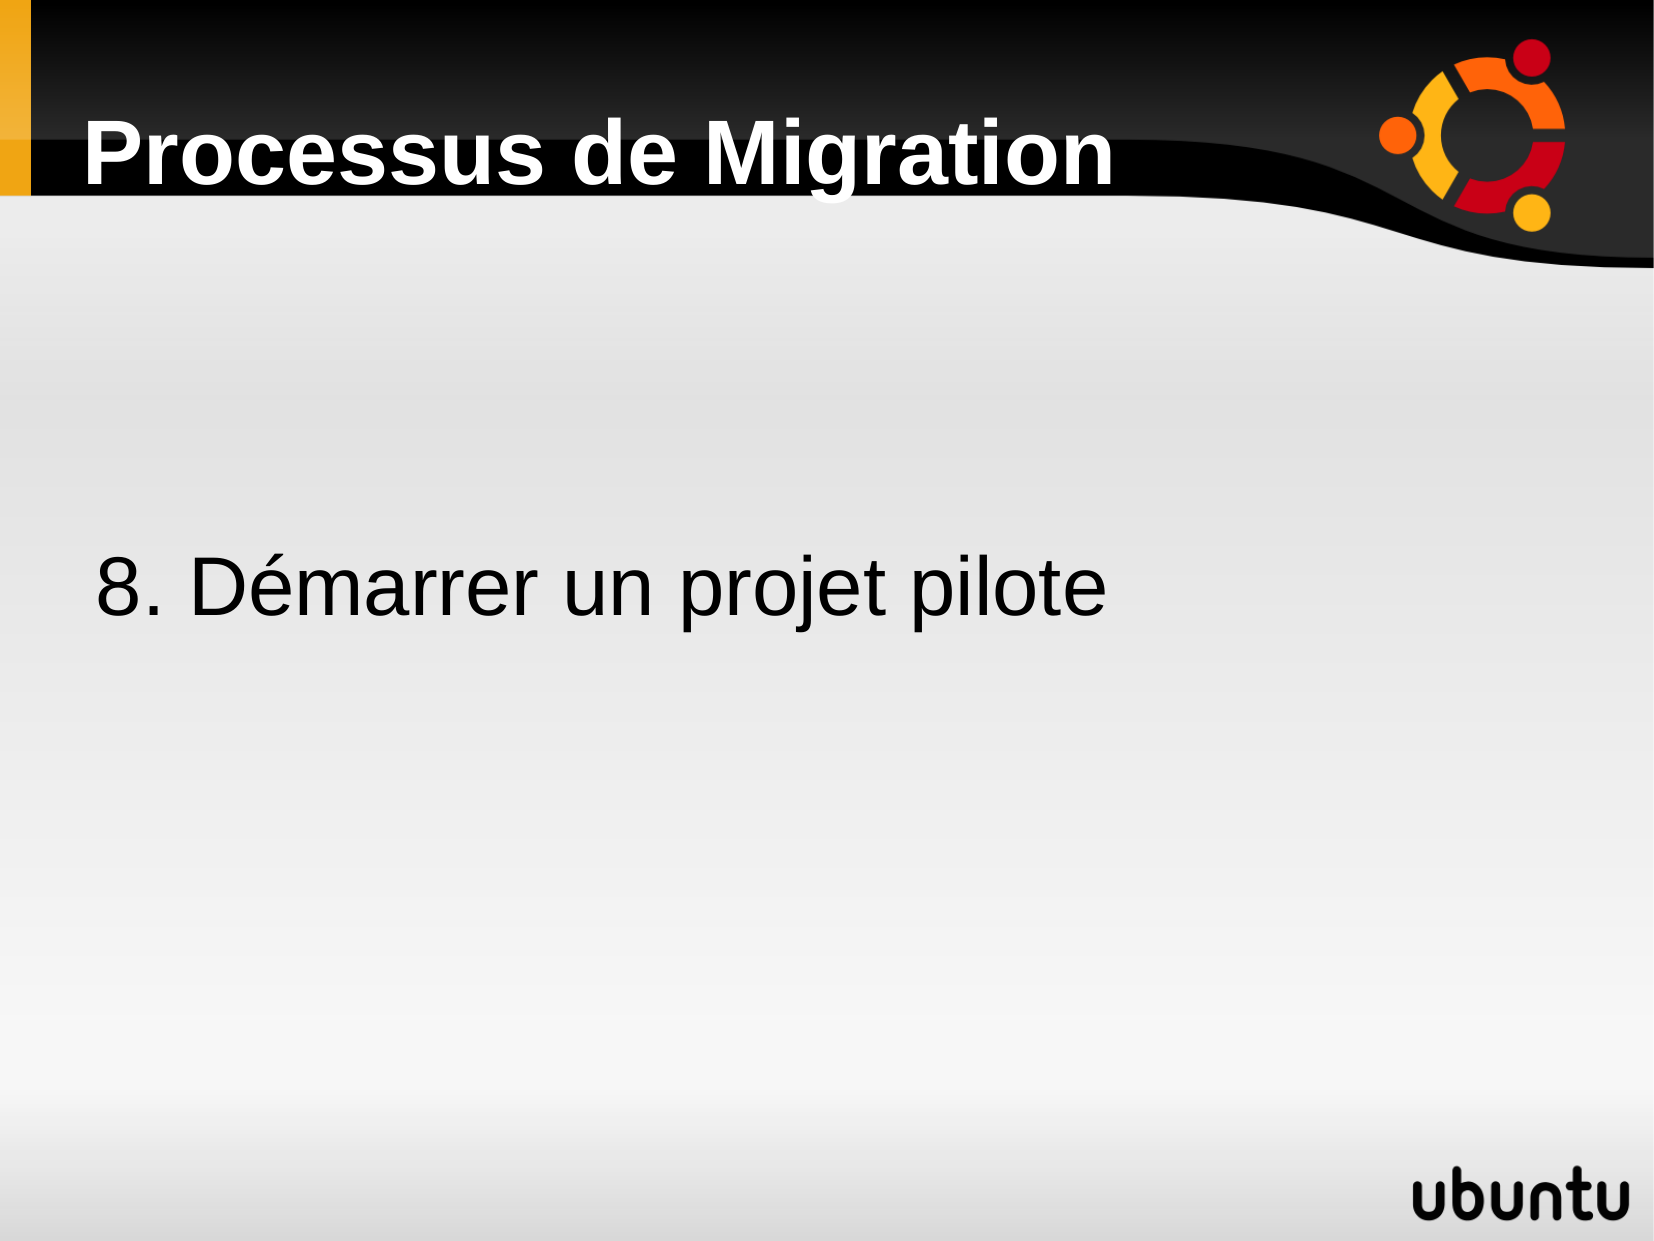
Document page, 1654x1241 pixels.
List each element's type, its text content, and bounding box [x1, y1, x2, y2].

picture [0, 0, 1654, 1241]
title Processus de Migration [82, 49, 1571, 257]
text_box 8. Démarrer un projet pilote [95, 529, 1459, 644]
